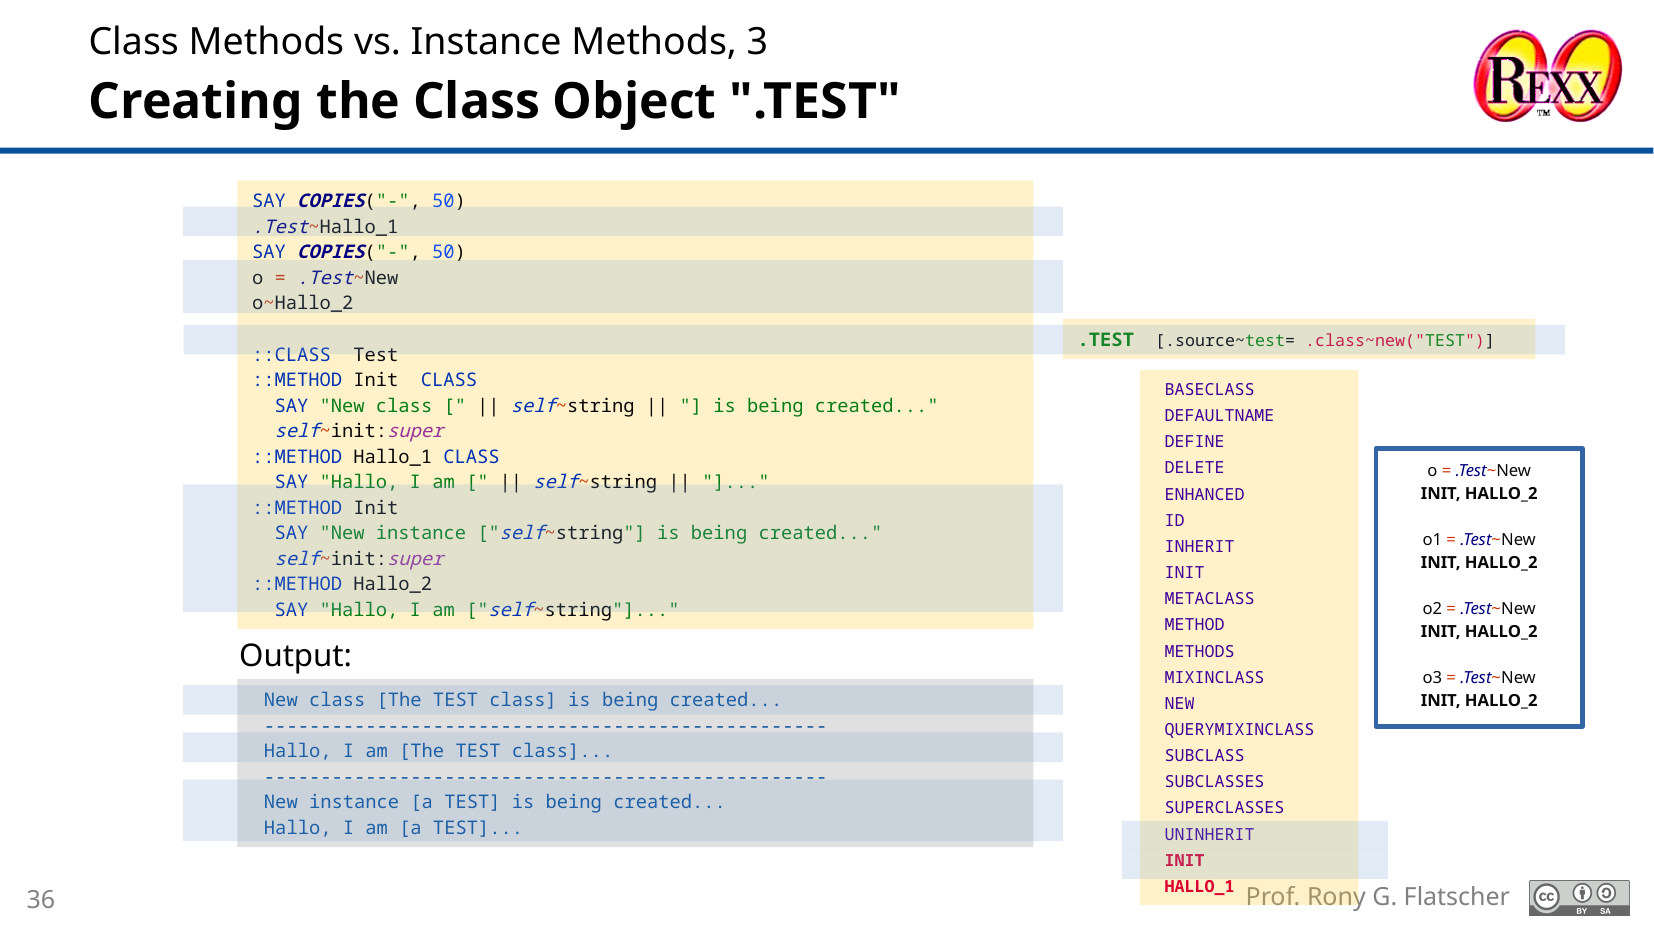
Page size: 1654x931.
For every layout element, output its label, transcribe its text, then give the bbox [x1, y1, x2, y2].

text_box .TEST [.source~test= .class~new("TEST")] [1062, 318, 1536, 324]
title Class Methods vs. Instance Methods, 3 Creating the Class Object ".TEST" [29, 0, 1654, 148]
text_box [183, 484, 1063, 613]
text_box [183, 685, 1063, 715]
text_box [183, 259, 1063, 313]
text_box Output: [224, 626, 390, 682]
text_box New class [The TEST class] is being created... -------------------------------------------------- Hallo, I am [The TEST class]... -------------------------------------------------- New instance [a TEST] is being created... Hallo, I am [a TEST]... [237, 715, 1034, 732]
text_box BASECLASS DEFAULTNAME DEFINE DELETE ENHANCED ID INHERIT INIT METACLASS METHOD METHODS MIXINCLASS NEW QUERYMIXINCLASS SUBCLASS SUBCLASSES SUPERCLASSES UNINHERIT INIT HALLO_1 [1139, 370, 1359, 820]
text_box New class [The TEST class] is being created... -------------------------------------------------- Hallo, I am [The TEST class]... -------------------------------------------------- New instance [a TEST] is being created... Hallo, I am [a TEST]... [237, 762, 1034, 779]
text_box [183, 779, 1063, 842]
text_box [183, 324, 1565, 355]
text_box o = .Test~New INIT, HALLO_2 o1 = .Test~New INIT, HALLO_2 o2 = .Test~New INIT, HALLO_2 o3 = .Test~New INIT, HALLO_2 [1375, 448, 1583, 727]
text_box SAY COPIES("-", 50) .Test~Hallo_1 SAY COPIES("-", 50) o = .Test~New o~Hallo_2 ::CLASS Test ::METHOD Init CLASS SAY "New class [" || self~string || "] is being created..." self~init:super ::METHOD Hallo_1 CLASS SAY "Hallo, I am [" || self~string || "]..." ::METHOD Init SAY "New instance ["self~string"] is being created..." self~init:super ::METHOD Hallo_2 SAY "Hallo, I am ["self~string"]..." [237, 355, 1034, 484]
text_box [1122, 820, 1388, 879]
text_box SAY COPIES("-", 50) .Test~Hallo_1 SAY COPIES("-", 50) o = .Test~New o~Hallo_2 ::CLASS Test ::METHOD Init CLASS SAY "New class [" || self~string || "] is being created..." self~init:super ::METHOD Hallo_1 CLASS SAY "Hallo, I am [" || self~string || "]..." ::METHOD Init SAY "New instance ["self~string"] is being created..." self~init:super ::METHOD Hallo_2 SAY "Hallo, I am ["self~string"]..." [237, 313, 1034, 324]
text_box SAY COPIES("-", 50) .Test~Hallo_1 SAY COPIES("-", 50) o = .Test~New o~Hallo_2 ::CLASS Test ::METHOD Init CLASS SAY "New class [" || self~string || "] is being created..." self~init:super ::METHOD Hallo_1 CLASS SAY "Hallo, I am [" || self~string || "]..." ::METHOD Init SAY "New instance ["self~string"] is being created..." self~init:super ::METHOD Hallo_2 SAY "Hallo, I am ["self~string"]..." [237, 180, 1034, 206]
text_box SAY COPIES("-", 50) .Test~Hallo_1 SAY COPIES("-", 50) o = .Test~New o~Hallo_2 ::CLASS Test ::METHOD Init CLASS SAY "New class [" || self~string || "] is being created..." self~init:super ::METHOD Hallo_1 CLASS SAY "Hallo, I am [" || self~string || "]..." ::METHOD Init SAY "New instance ["self~string"] is being created..." self~init:super ::METHOD Hallo_2 SAY "Hallo, I am ["self~string"]..." [237, 237, 1034, 259]
text_box [183, 732, 1063, 762]
text_box .TEST [.source~test= .class~new("TEST")] [1062, 355, 1536, 359]
text_box [183, 206, 1063, 237]
